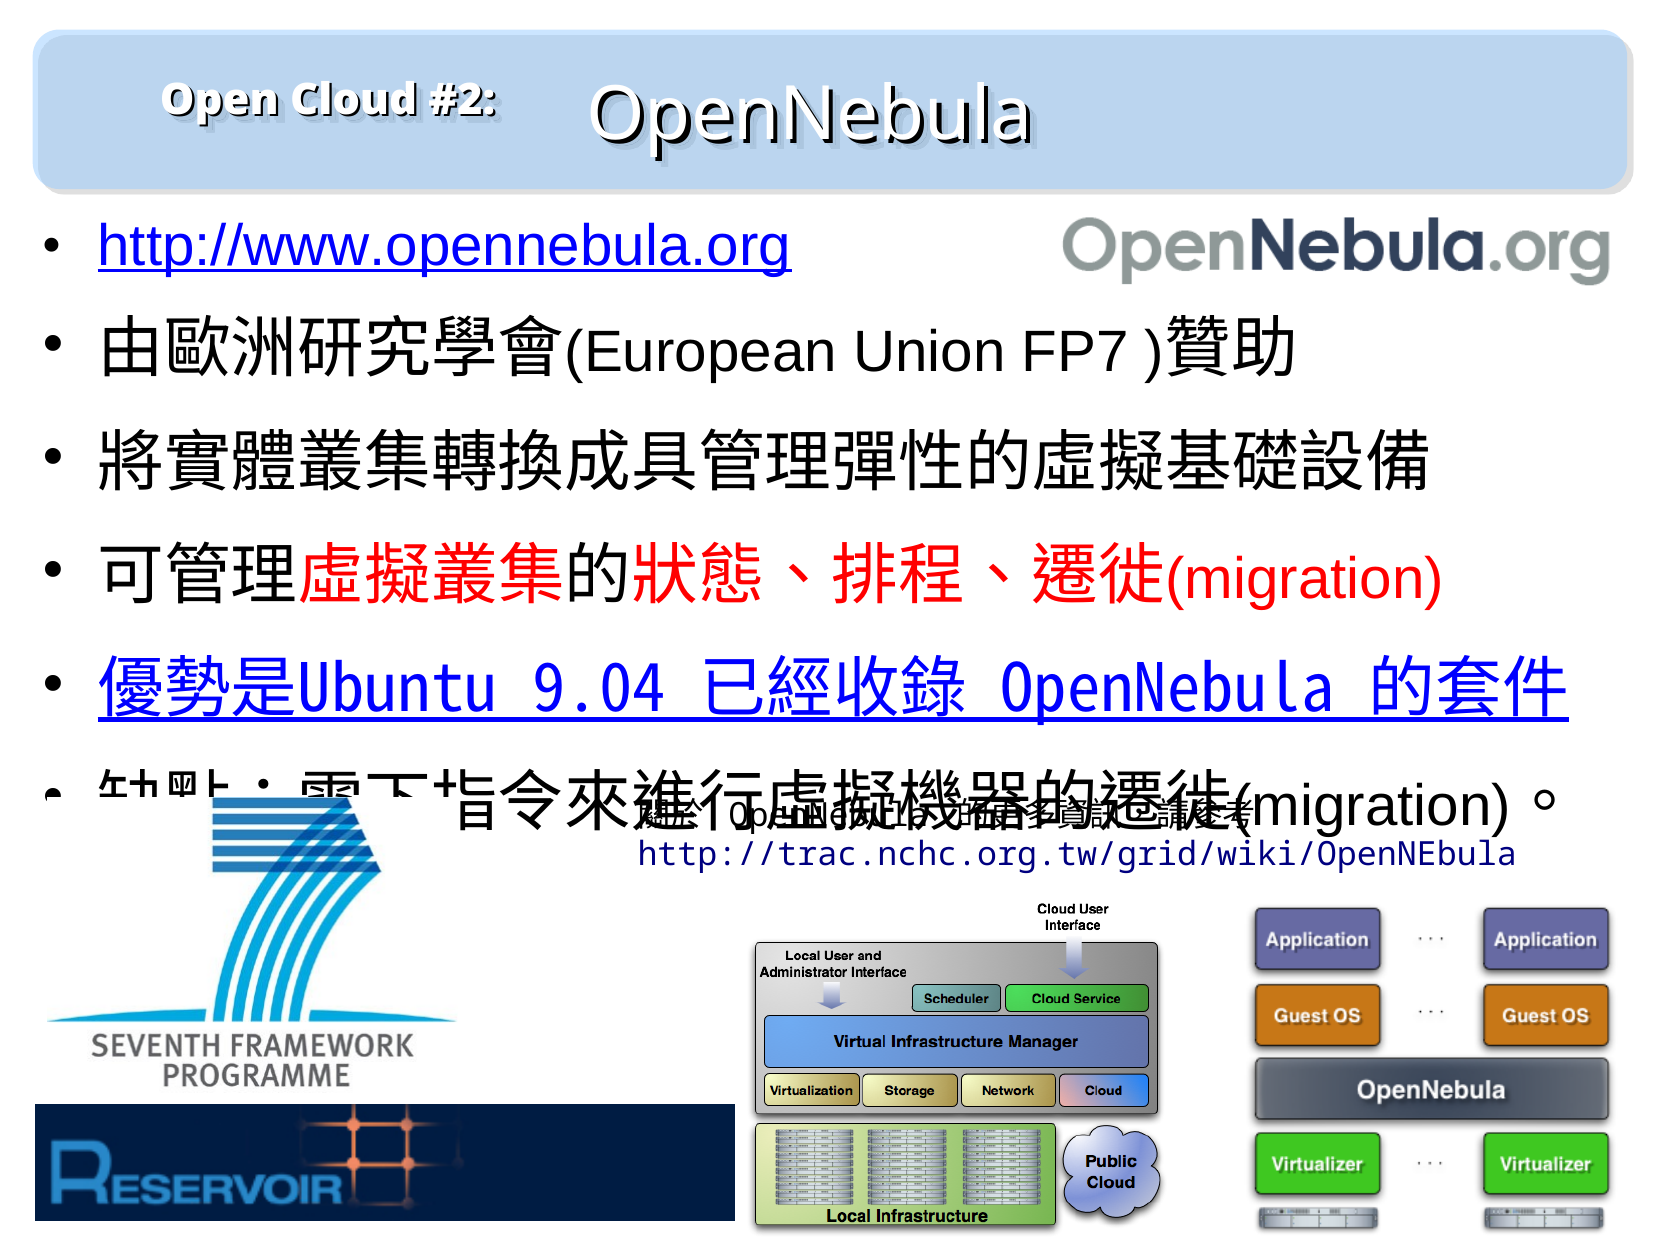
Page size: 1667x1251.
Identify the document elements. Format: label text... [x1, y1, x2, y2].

picture [797, 183, 1625, 302]
text_box 關於 OpenNebula 的更多資訊，請參考http://trac.nchc.org.tw/grid/wiki/OpenNEbula [616, 779, 1595, 886]
picture [47, 797, 458, 1093]
picture [35, 891, 1182, 1247]
list http://www.opennebula.org 由歐洲研究學會(European Union FP7 )贊助 將實體叢集轉換成具管理彈性的虛擬基礎設備 可管理虛擬叢集的狀態、排程、遷徙(migration) 優勢是Ubuntu 9.04 已經收錄 OpenNebula 的套件 缺點：需下指令來進行虛擬機器的遷徙(migration)。 [41, 212, 1607, 761]
picture [1234, 891, 1630, 1247]
text_box Open Cloud #2: OpenNebula [32, 29, 1628, 190]
